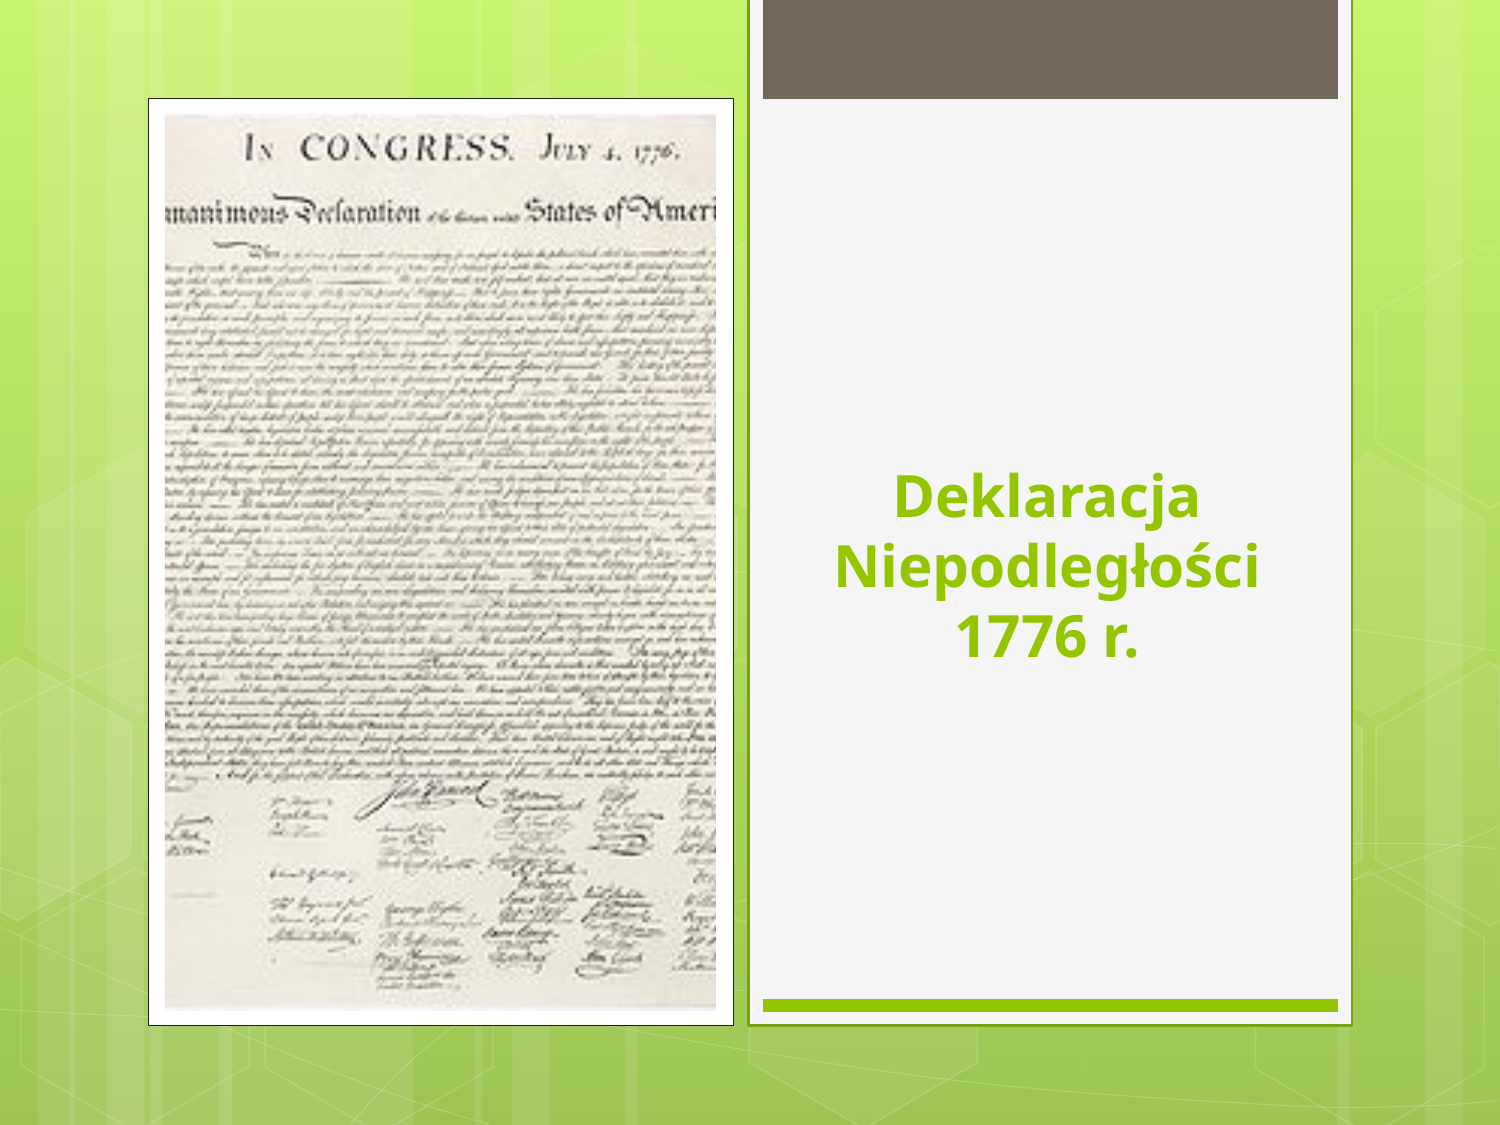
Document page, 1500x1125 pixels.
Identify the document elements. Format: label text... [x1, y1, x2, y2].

title Deklaracja Niepodległości 1776 r. [776, 436, 1319, 677]
picture [164, 113, 716, 1011]
